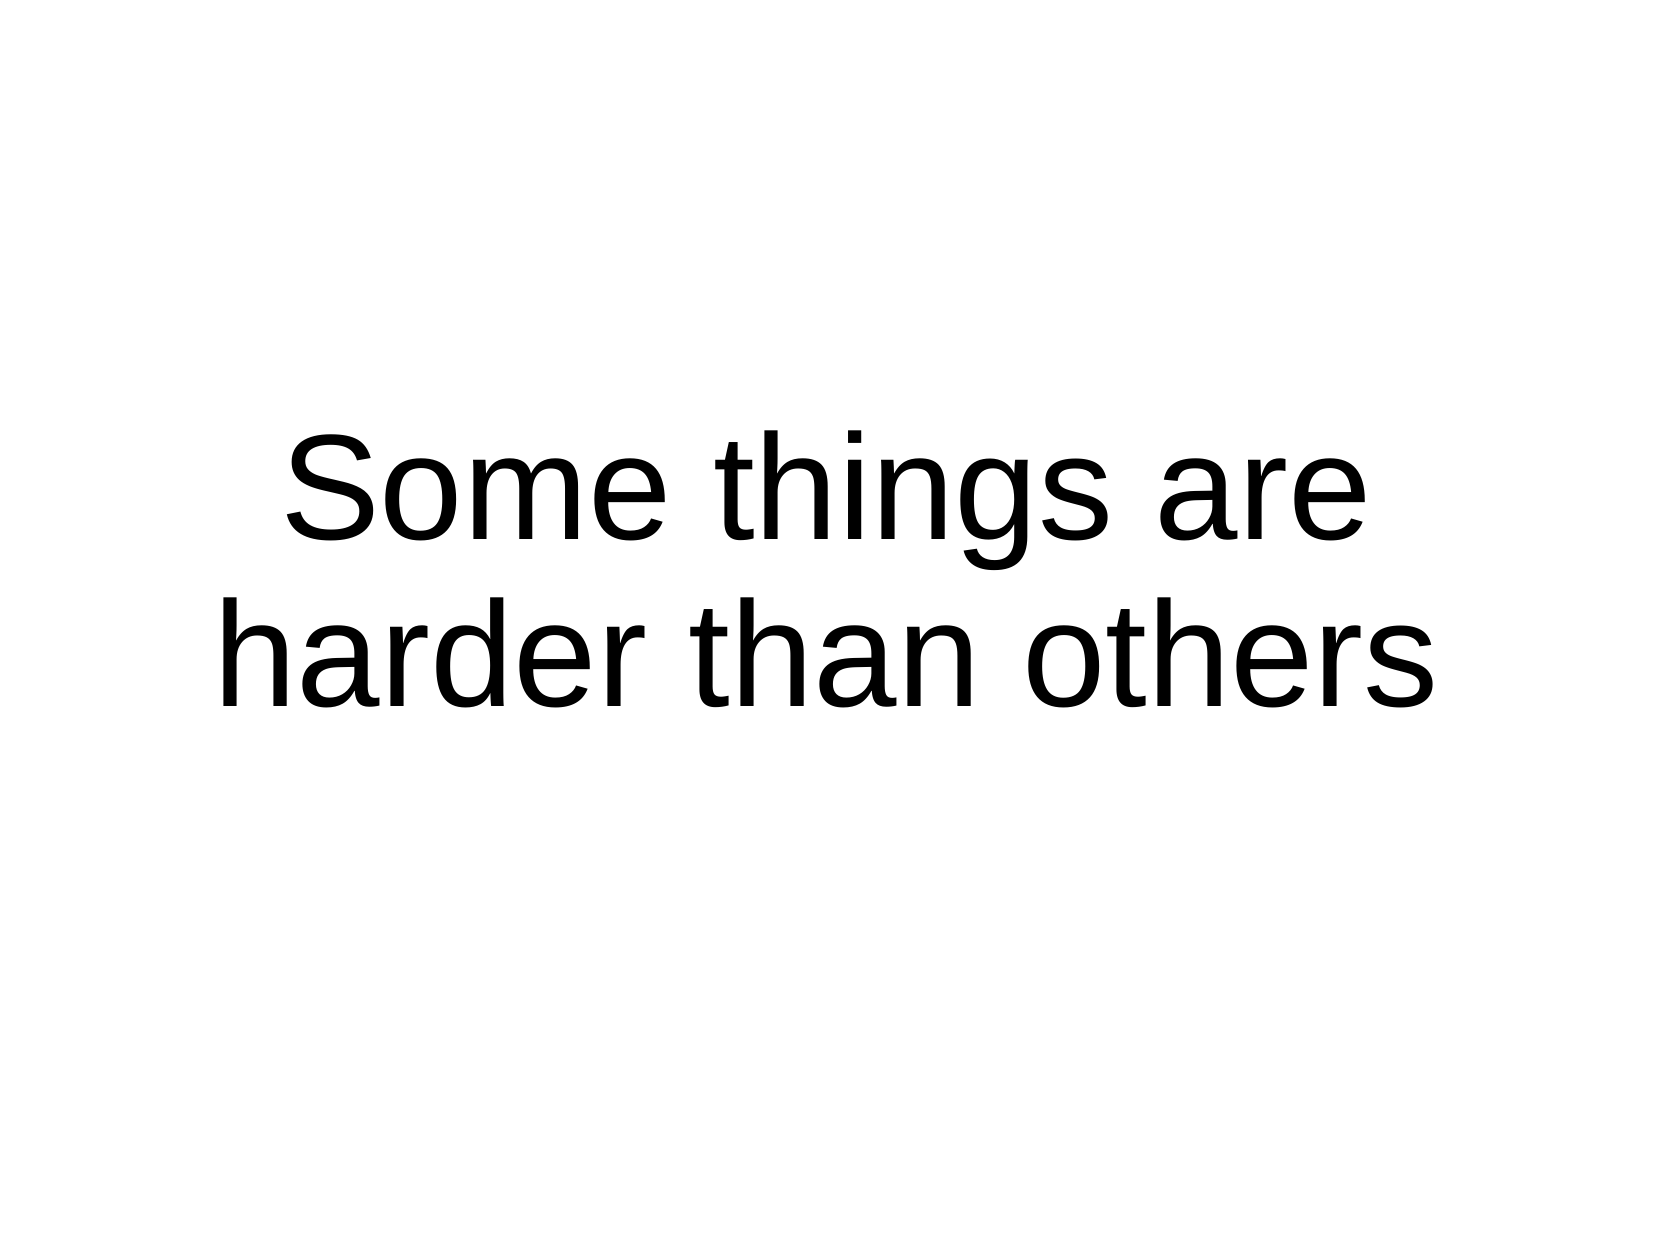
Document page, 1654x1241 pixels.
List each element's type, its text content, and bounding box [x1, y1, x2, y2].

title Some things are harder than others [82, 56, 1571, 1086]
